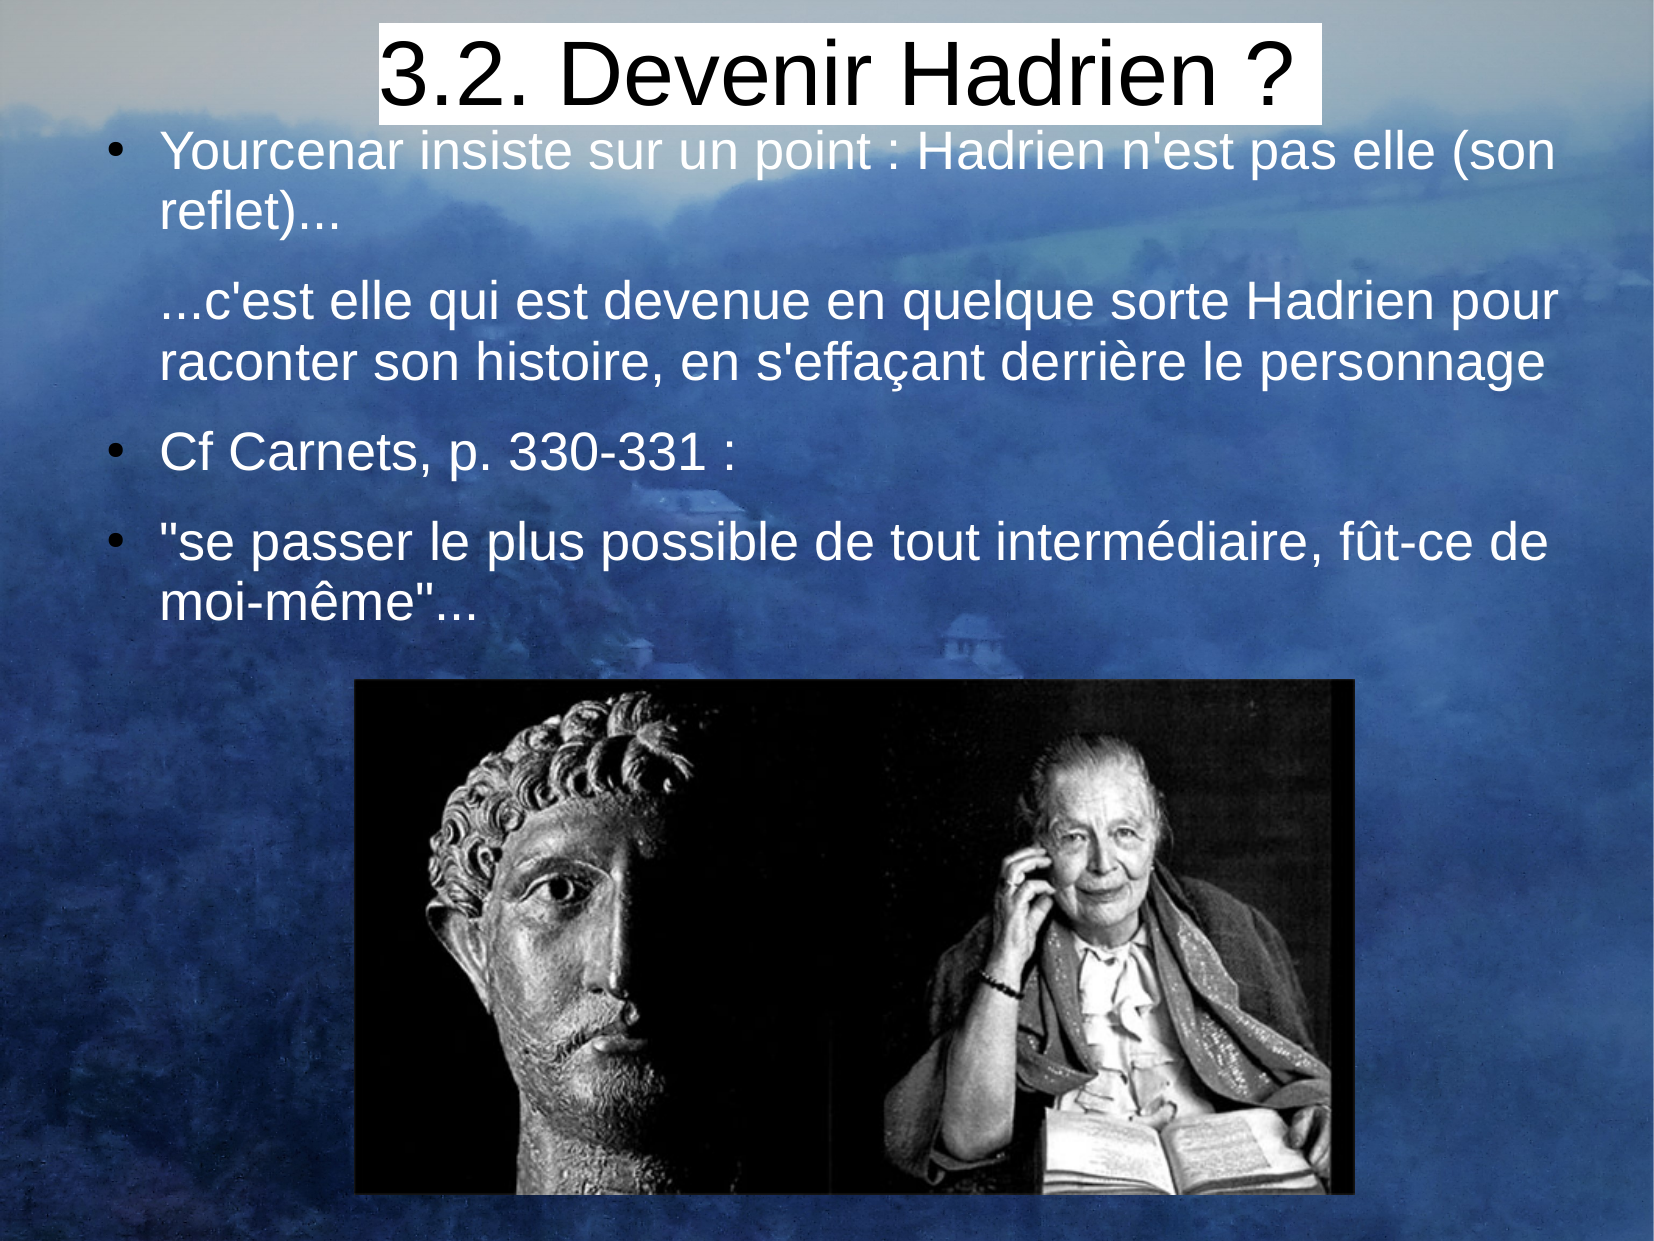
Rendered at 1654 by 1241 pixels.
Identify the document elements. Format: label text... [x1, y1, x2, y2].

picture [0, 0, 1654, 1241]
list Yourcenar insiste sur un point : Hadrien n'est pas elle (son reflet)... ...c'est elle qui est devenue en quelque sorte Hadrien pour raconter son histoire, en s'effaçant derrière le personnage Cf Carnets, p. 330-331 : "se passer le plus possible de tout intermédiaire, fût-ce de moi-même"... [88, 120, 1571, 633]
title 3.2. Devenir Hadrien ? [106, 0, 1595, 178]
